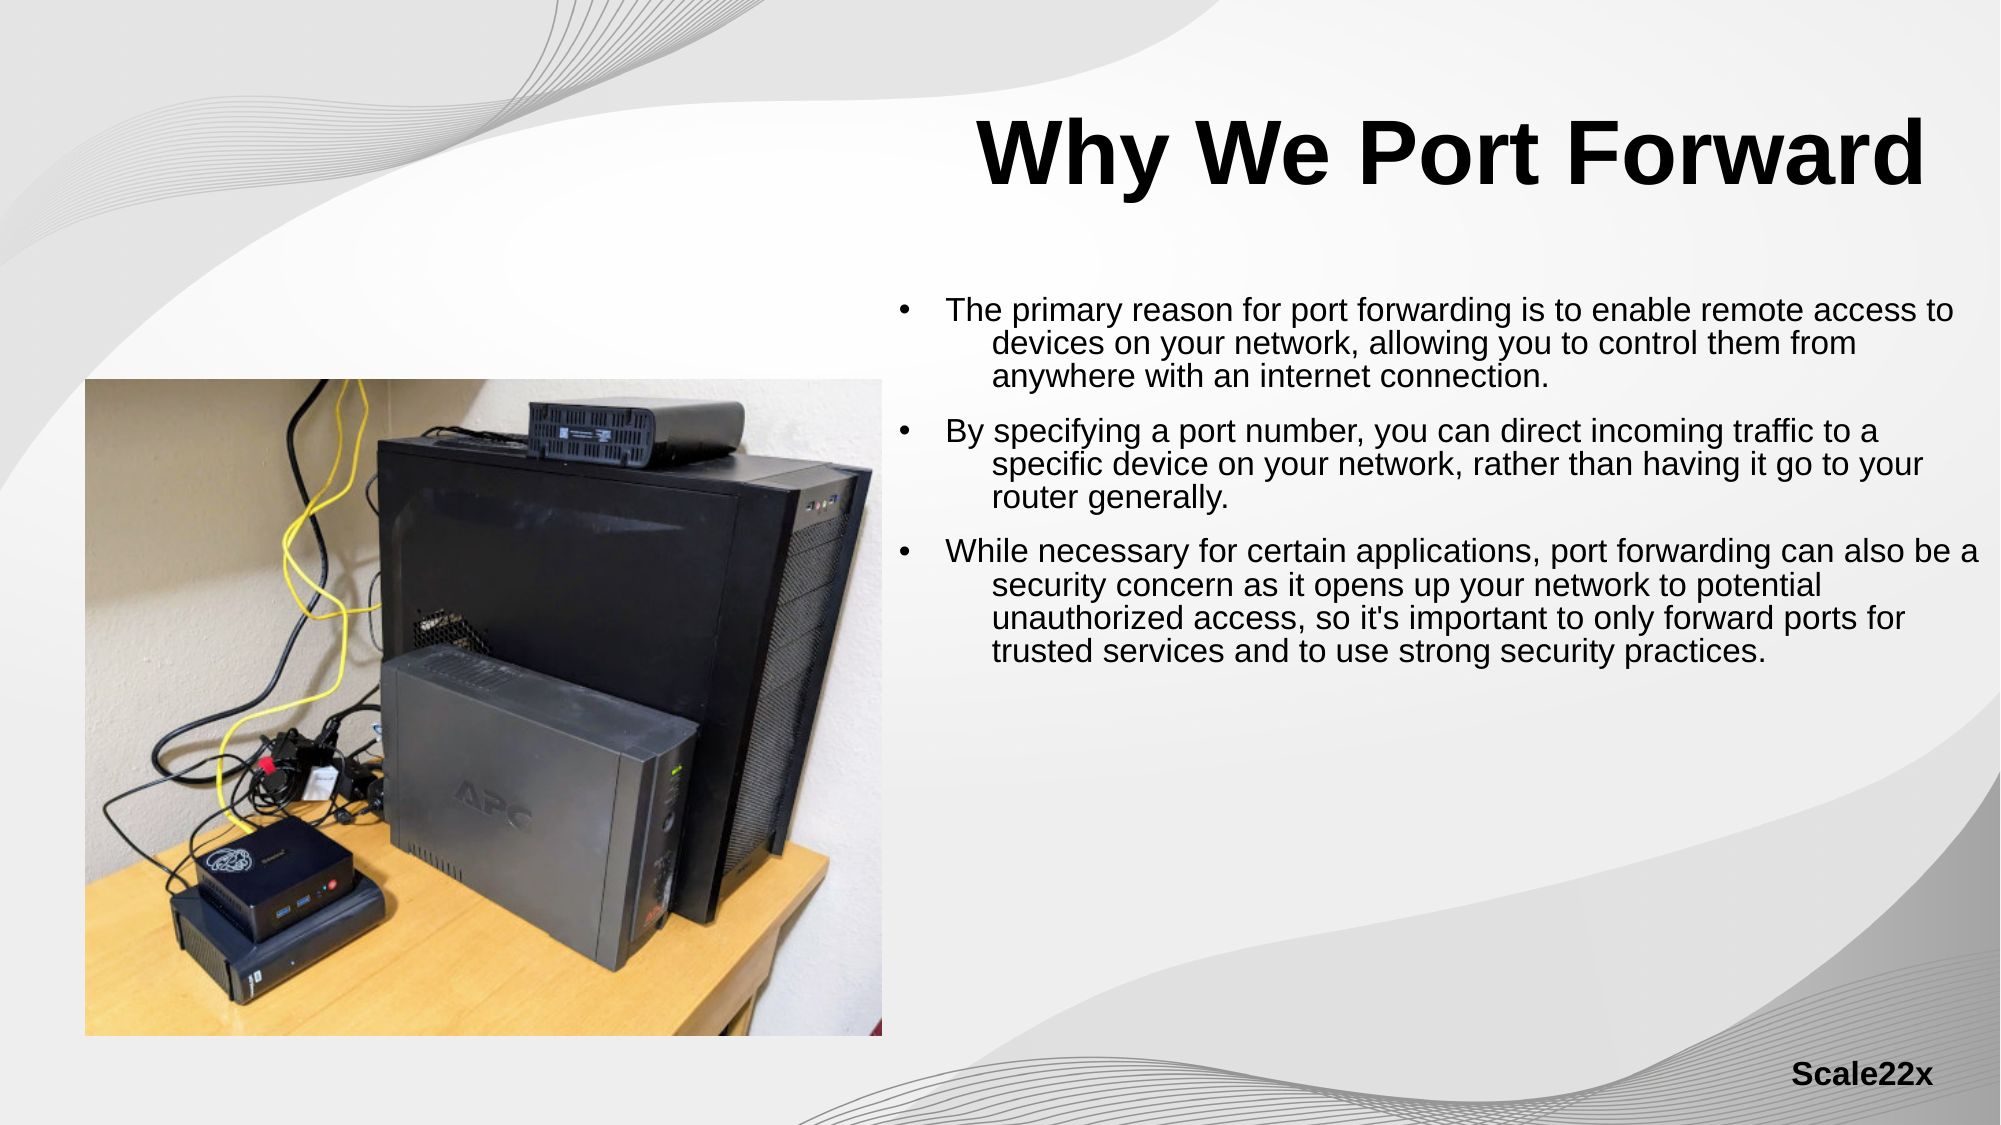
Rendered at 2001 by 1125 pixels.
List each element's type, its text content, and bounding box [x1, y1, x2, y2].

list The primary reason for port forwarding is to enable remote access to devices on your network, allowing you to control them from anywhere with an internet connection. By specifying a port number, you can direct incoming traffic to a specific device on your network, rather than having it go to your router generally. While necessary for certain applications, port forwarding can also be a security concern as it opens up your network to potential unauthorized access, so it's important to only forward ports for trusted services and to use strong security practices. [881, 287, 1997, 1078]
title Why We Port Forward [908, 48, 1997, 265]
picture [0, 0, 2001, 1125]
text_box Scale22x [1776, 1047, 1975, 1103]
